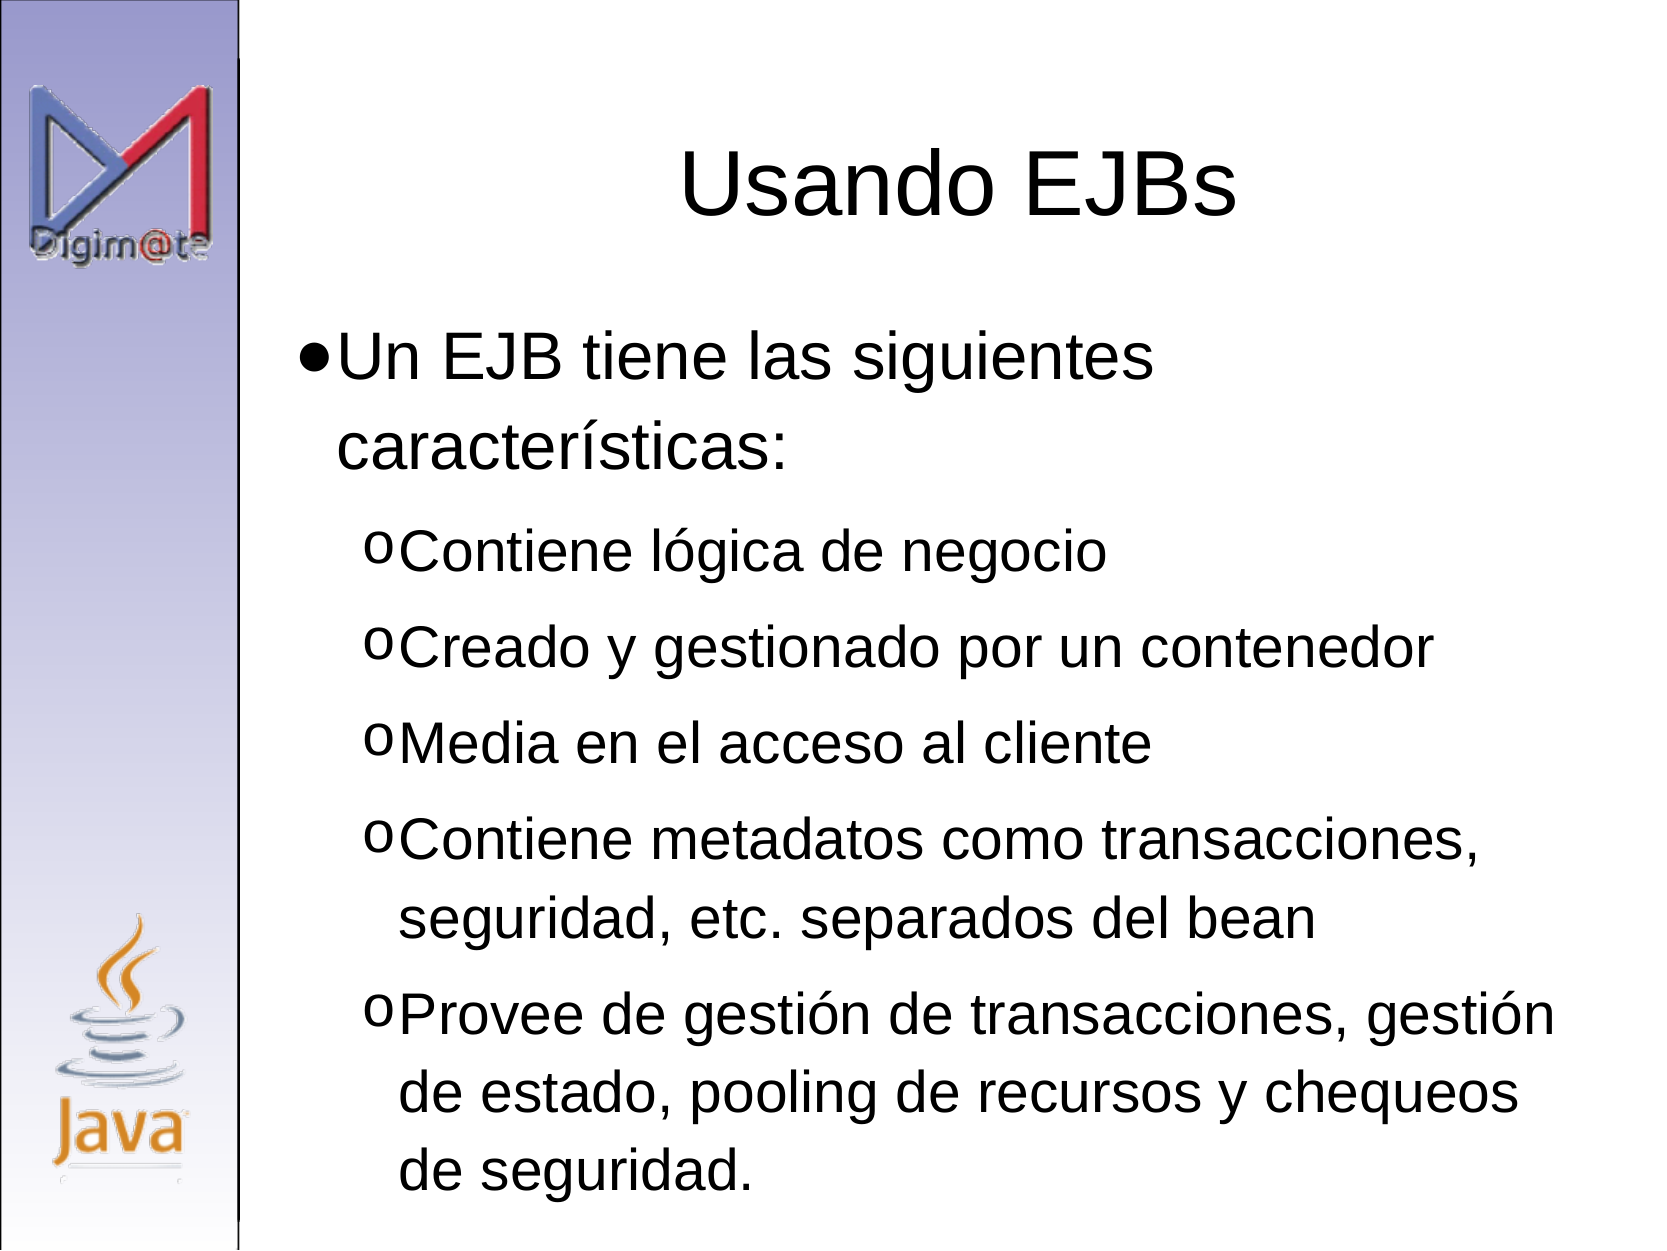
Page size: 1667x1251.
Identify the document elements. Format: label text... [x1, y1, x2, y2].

picture [0, 0, 1667, 1250]
title Usando EJBs [267, 65, 1650, 281]
list Un EJB tiene las siguientes características: Contiene lógica de negocio Creado y gestionado por un contenedor Media en el acceso al cliente Contiene metadatos como transacciones, seguridad, etc. separados del bean Provee de gestión de transacciones, gestión de estado, pooling de recursos y chequeos de seguridad. [267, 297, 1596, 1130]
